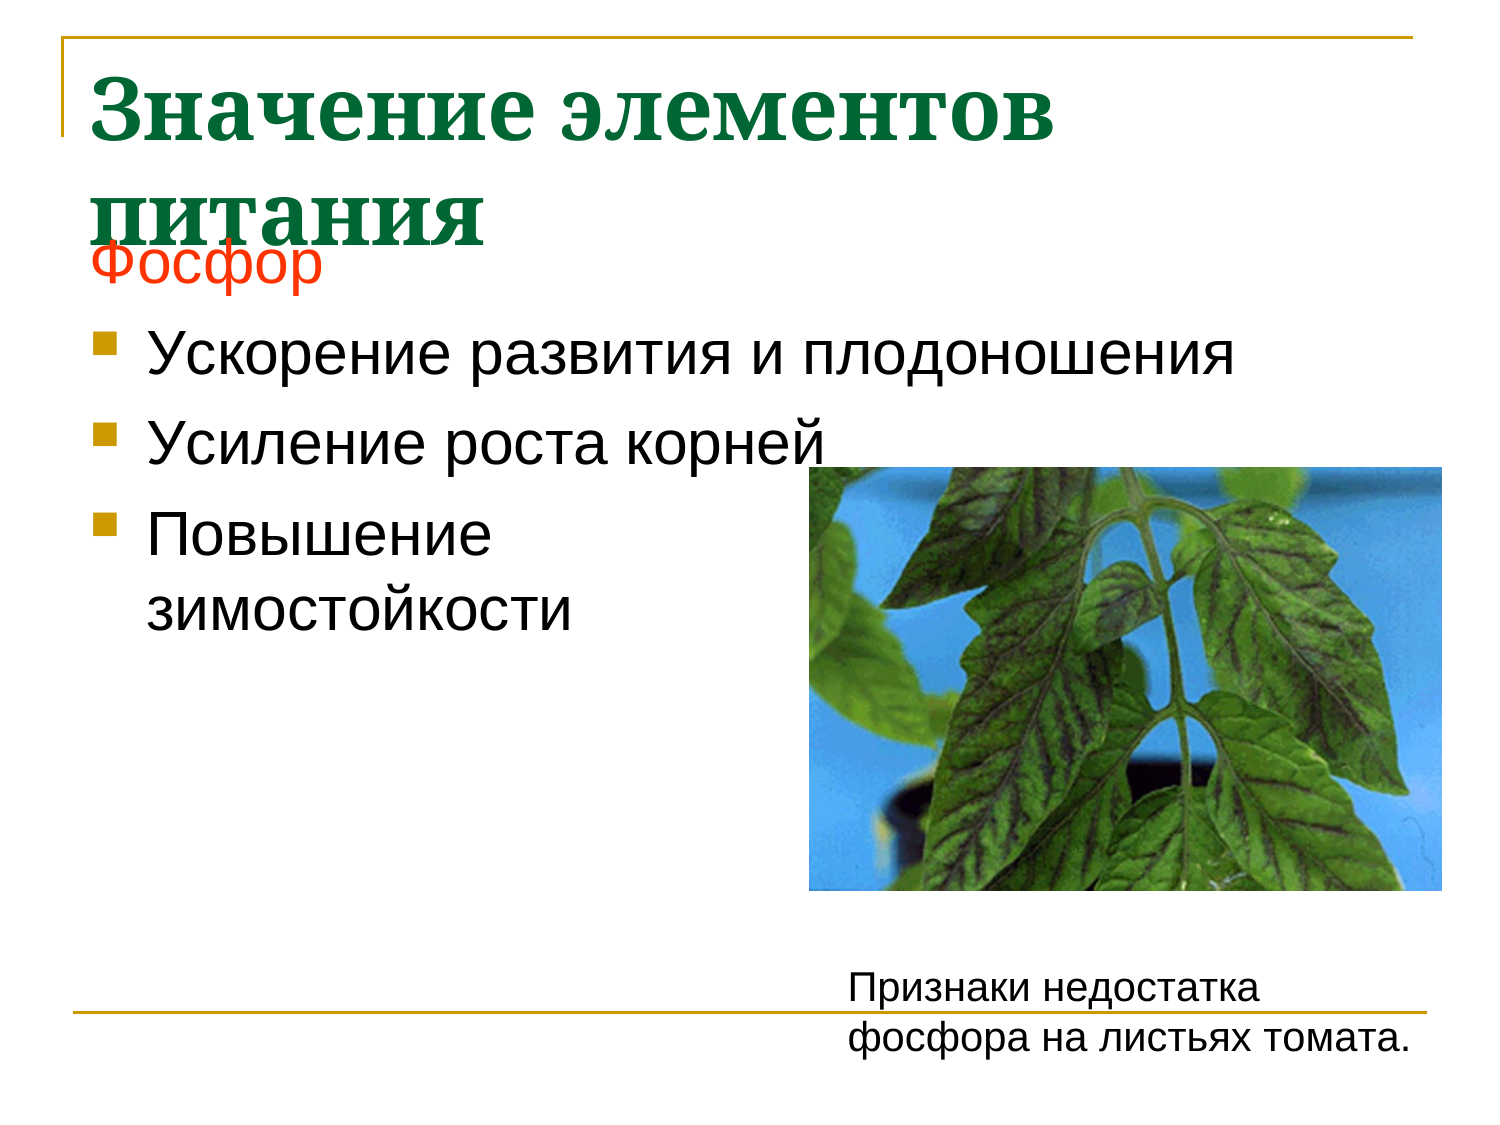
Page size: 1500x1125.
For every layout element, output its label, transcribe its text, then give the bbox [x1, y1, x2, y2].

picture [809, 467, 1442, 891]
list Фосфор Ускорение развития и плодоношения Усиление роста корней Повышение зимостойкости [75, 213, 1426, 957]
title Значение элементов питания [75, 45, 1426, 213]
text_box Признаки недостатка фосфора на листьях томата. [832, 952, 1427, 1068]
